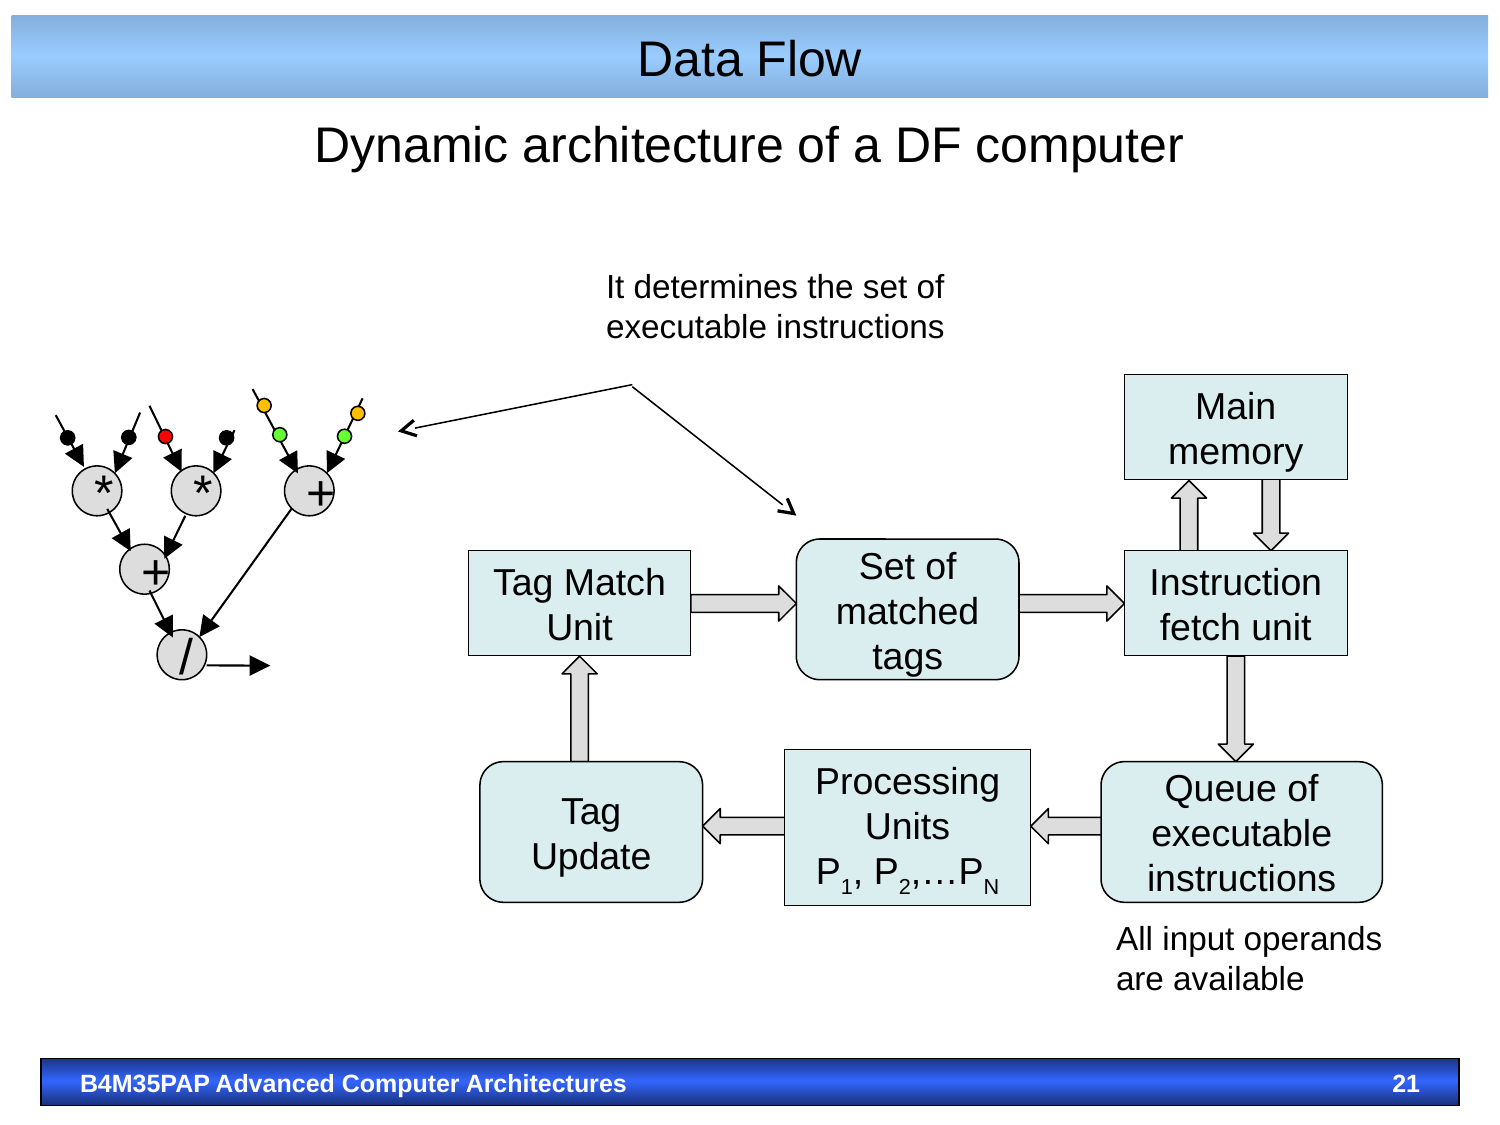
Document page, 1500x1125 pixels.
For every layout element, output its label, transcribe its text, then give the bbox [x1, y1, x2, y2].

text_box [703, 808, 784, 844]
text_box Tag Update [479, 761, 703, 903]
text_box [272, 427, 287, 442]
text_box [397, 384, 633, 432]
text_box [337, 429, 352, 444]
text_box Queue of executable instructions [1101, 761, 1383, 903]
text_box All input operands are available [1101, 909, 1500, 1005]
text_box [158, 429, 173, 444]
text_box [121, 430, 136, 445]
text_box [1031, 808, 1101, 844]
text_box Set of matched tags [796, 538, 1019, 680]
text_box Instruction fetch unit [1124, 550, 1348, 656]
text_box / [157, 629, 207, 680]
text_box + [119, 544, 170, 595]
text_box Tag Match Unit [468, 550, 691, 656]
text_box Processing Units P1, P2,…PN [784, 749, 1031, 906]
text_box * [171, 465, 221, 516]
text_box [632, 386, 797, 516]
text_box [1171, 480, 1207, 550]
text_box [257, 398, 272, 413]
list Dynamic architecture of a DF computer [64, 105, 1435, 1043]
text_box [1019, 585, 1124, 622]
text_box * [72, 465, 122, 516]
text_box [350, 406, 365, 421]
text_box [1253, 480, 1289, 550]
text_box [562, 656, 598, 761]
text_box [1218, 656, 1254, 761]
text_box Main memory [1124, 374, 1348, 480]
text_box [60, 430, 75, 445]
title Data Flow [11, 15, 1489, 98]
text_box + [284, 465, 335, 516]
text_box [219, 430, 234, 445]
text_box [691, 585, 796, 622]
text_box It determines the set of executable instructions [591, 257, 990, 353]
